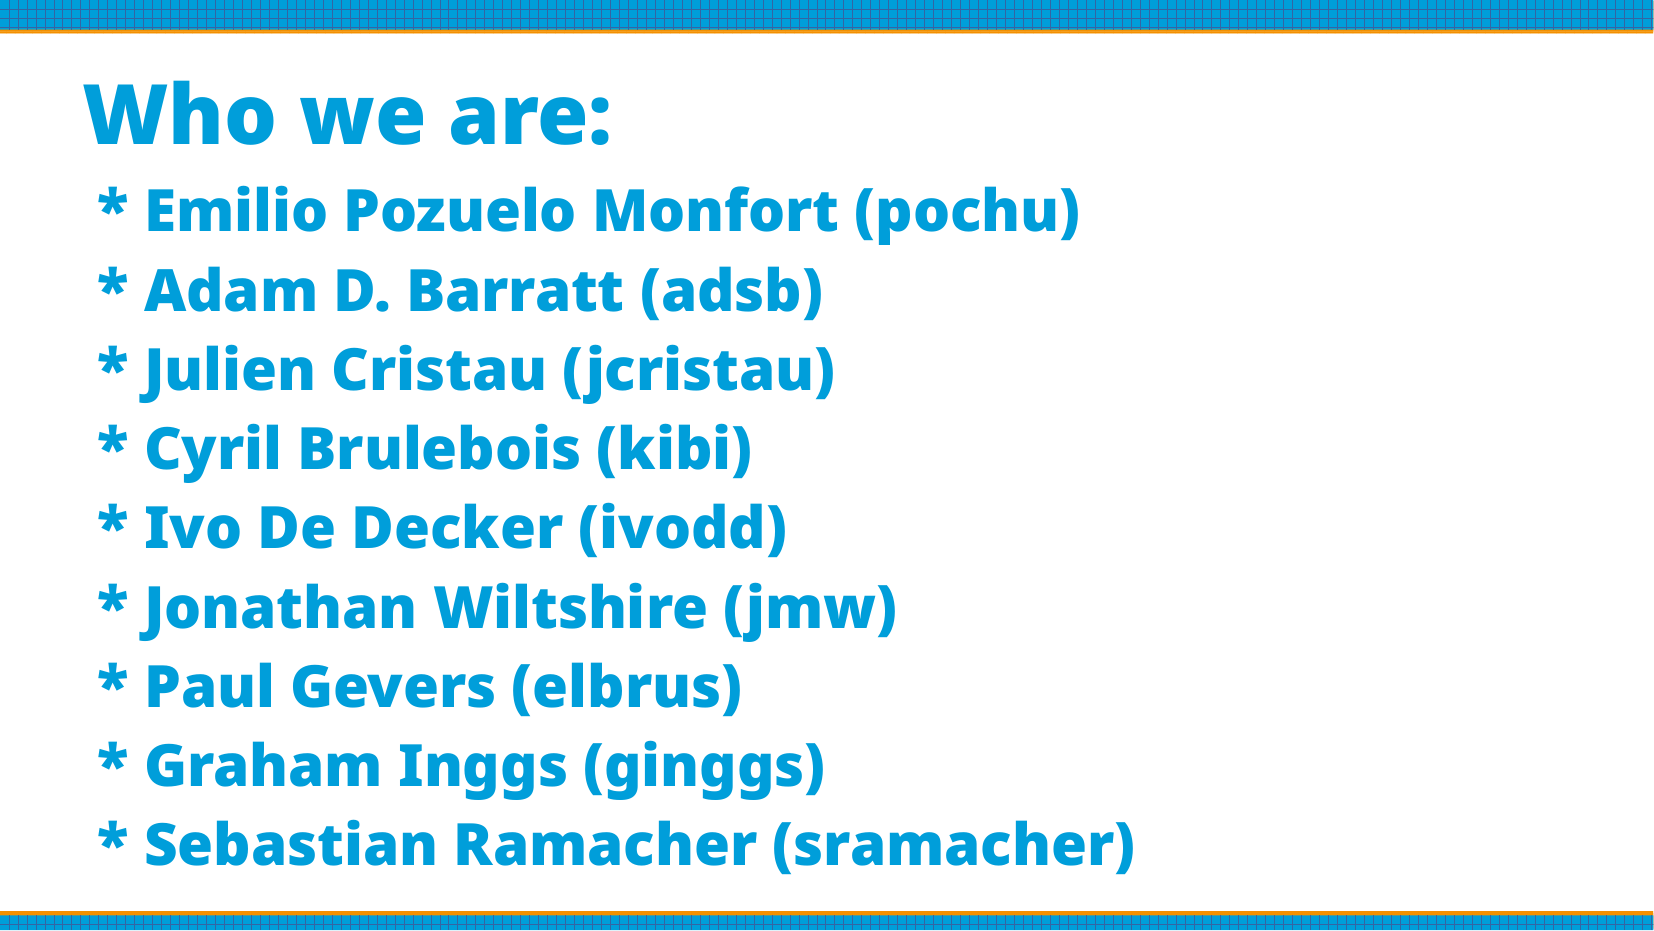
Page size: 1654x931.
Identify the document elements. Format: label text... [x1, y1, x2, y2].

subtitle Who we are: * Emilio Pozuelo Monfort (pochu) * Adam D. Barratt (adsb) * Julien Cristau (jcristau) * Cyril Brulebois (kibi) * Ivo De Decker (ivodd) * Jonathan Wiltshire (jmw) * Paul Gevers (elbrus) * Graham Inggs (ginggs) * Sebastian Ramacher (sramacher) [82, 56, 1571, 883]
